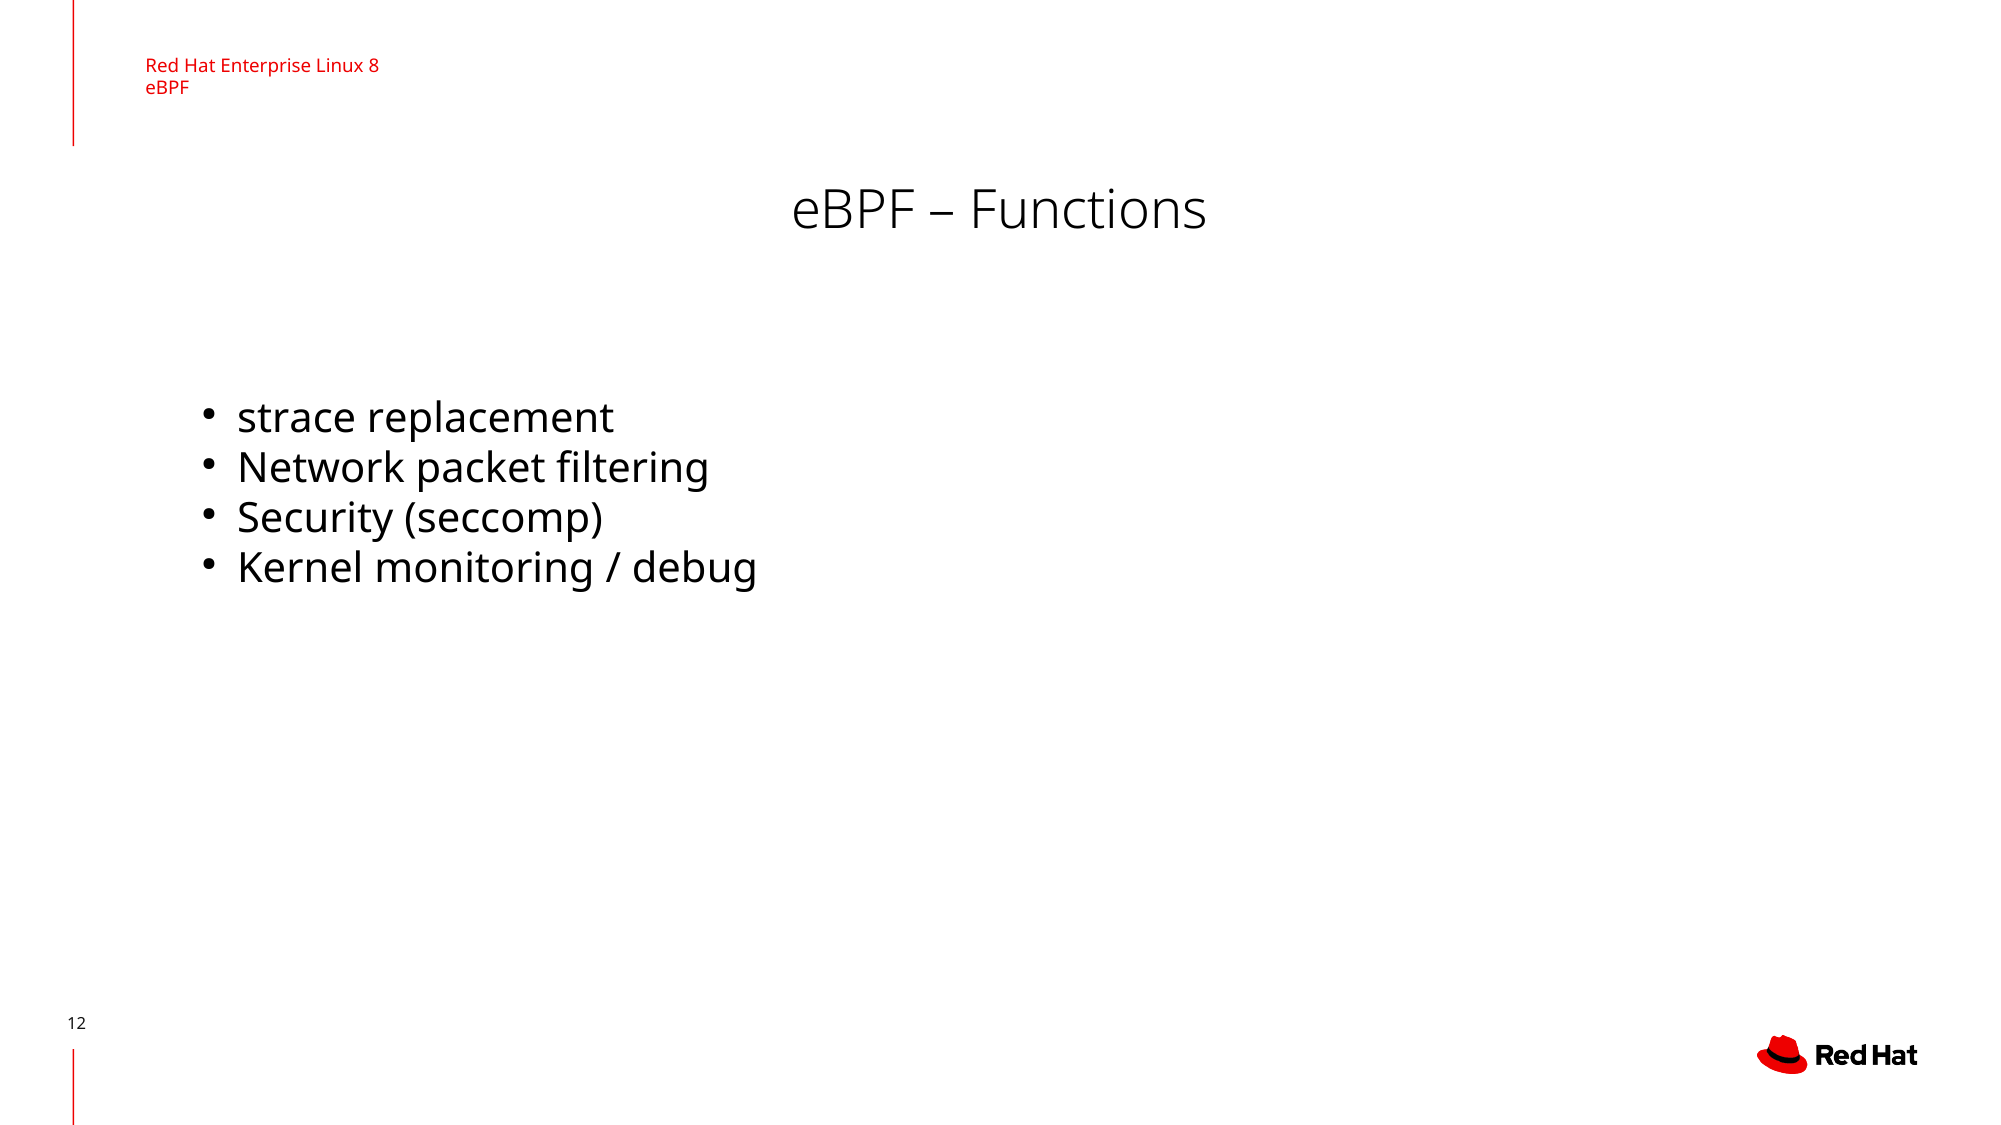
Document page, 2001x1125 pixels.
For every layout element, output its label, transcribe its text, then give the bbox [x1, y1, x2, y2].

text_box strace replacement Network packet filtering Security (seccomp) Kernel monitoring / debug [186, 382, 1085, 981]
picture [1757, 1035, 1918, 1074]
subtitle Red Hat Enterprise Linux 8 eBPF [73, 9, 918, 143]
title eBPF – Functions [287, 155, 1713, 315]
